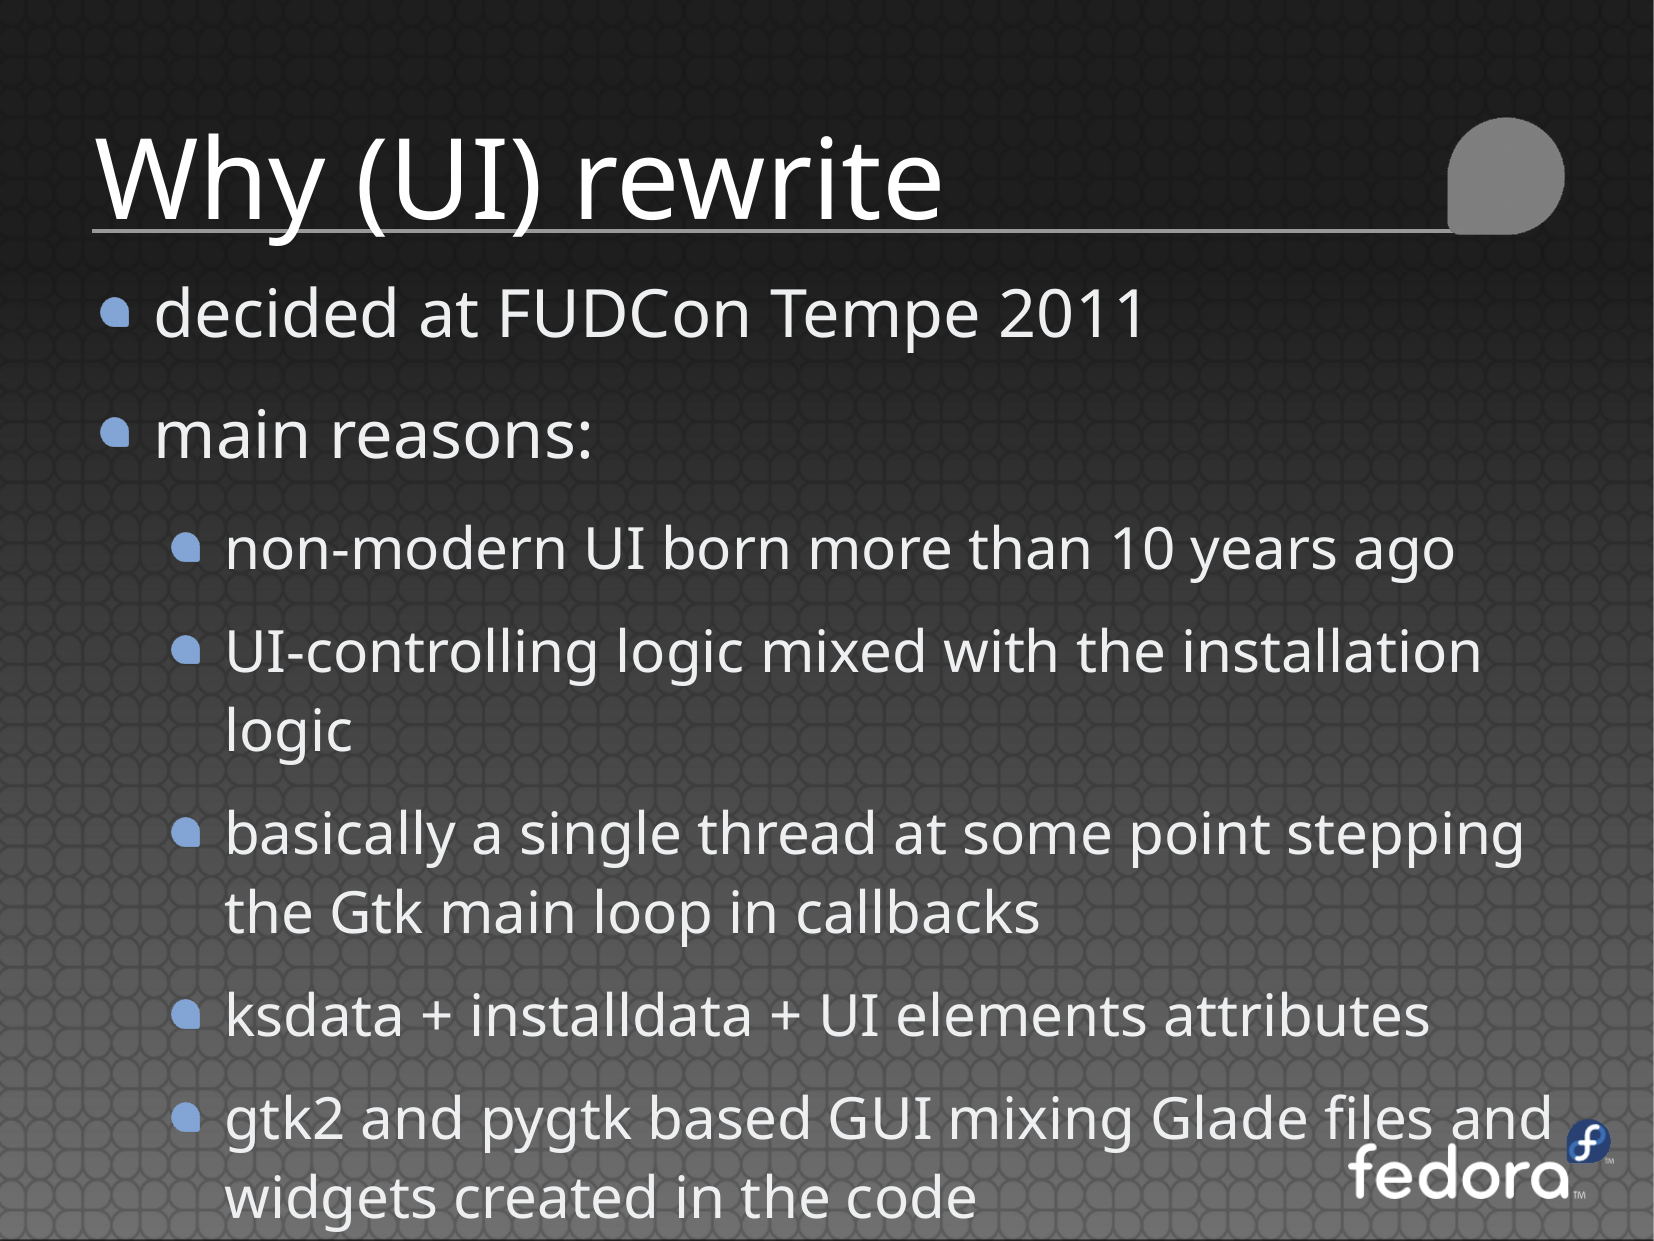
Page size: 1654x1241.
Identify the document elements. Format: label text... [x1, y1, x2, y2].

list decided at FUDCon Tempe 2011 main reasons: non-modern UI born more than 10 years ago UI-controlling logic mixed with the installation logic basically a single thread at some point stepping the Gtk main loop in callbacks ksdata + installdata + UI elements attributes gtk2 and pygtk based GUI mixing Glade files and widgets created in the code ncurses based text mode with separate code base [82, 266, 1571, 1142]
title Why (UI) rewrite [94, 100, 1426, 251]
picture [0, 0, 1654, 1241]
